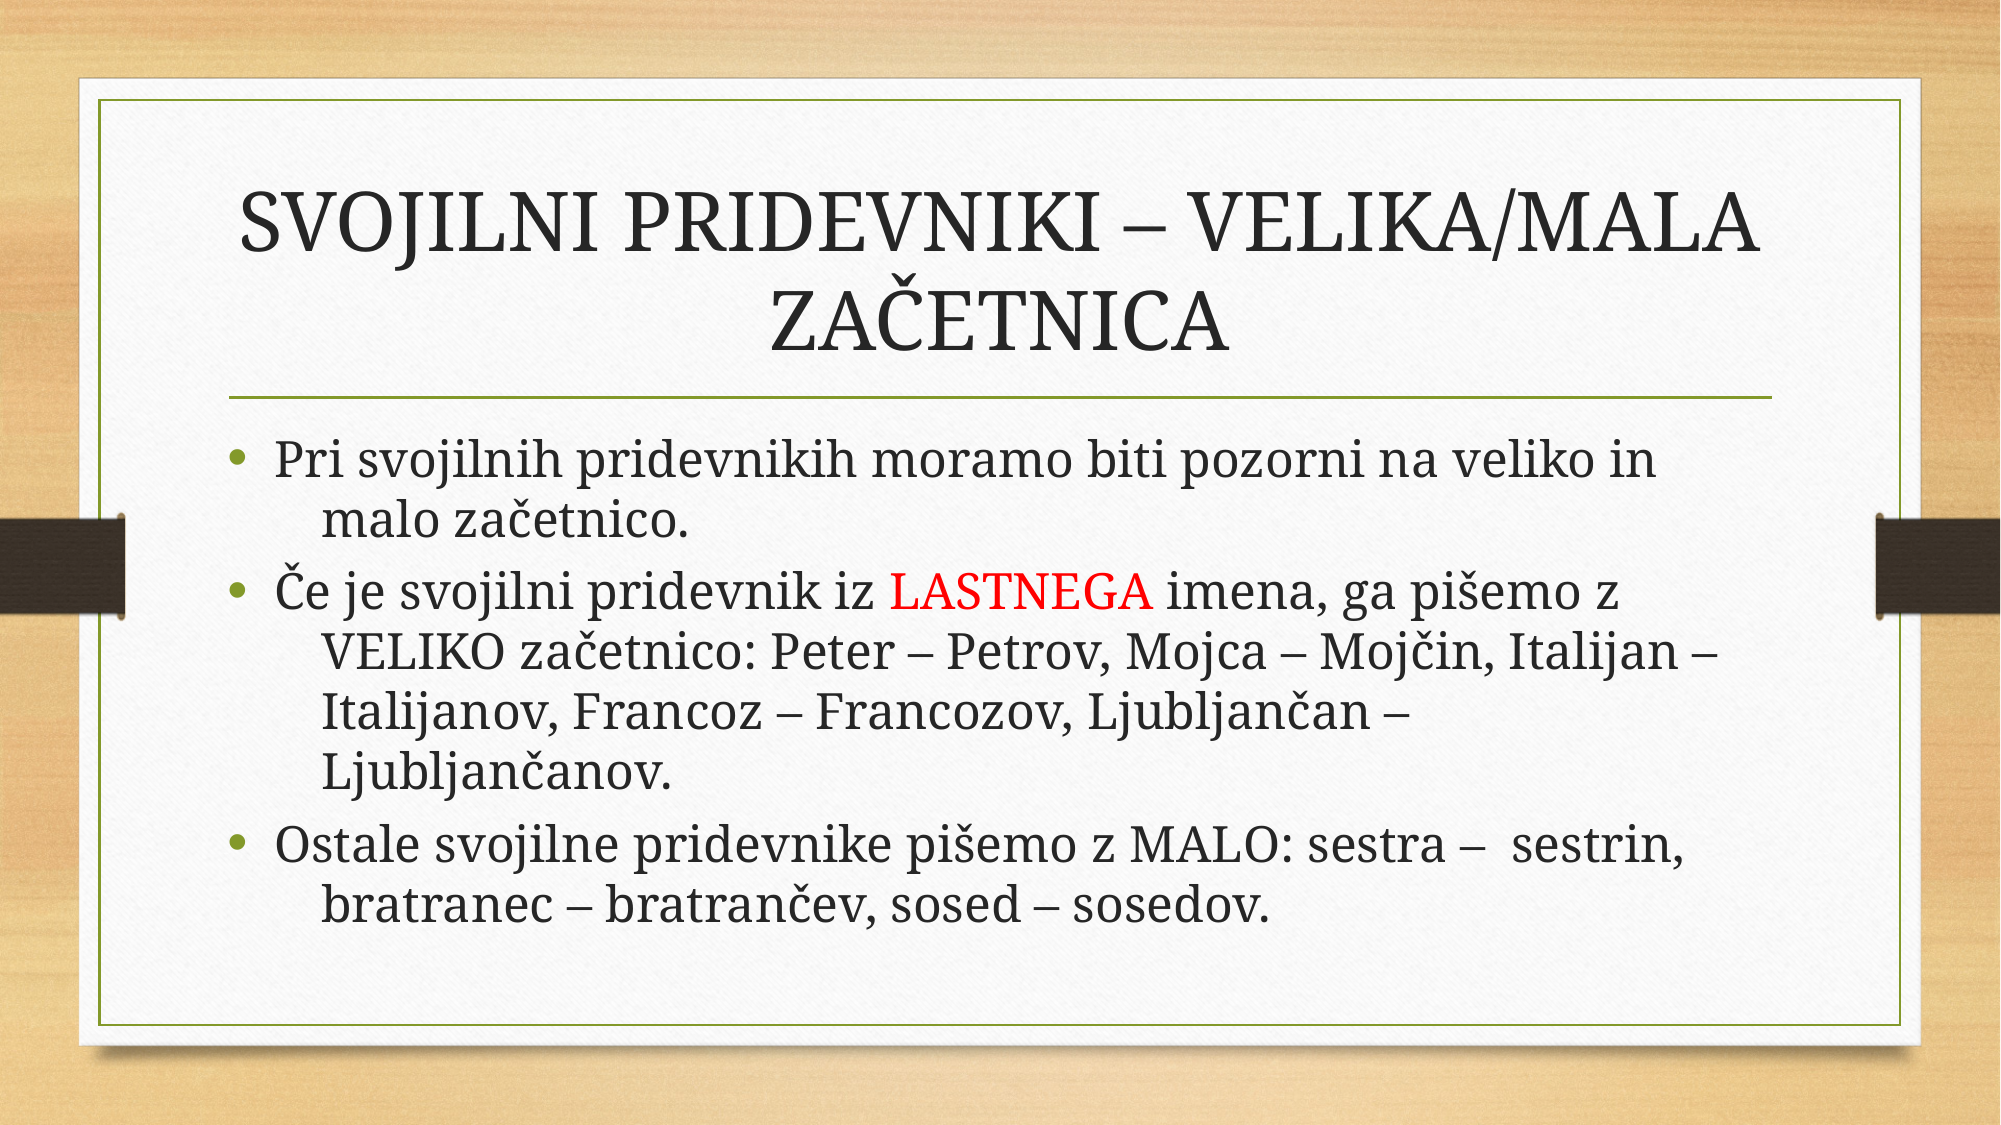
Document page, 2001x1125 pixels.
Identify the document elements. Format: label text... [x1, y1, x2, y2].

list Pri svojilnih pridevnikih moramo biti pozorni na veliko in malo začetnico. Če je svojilni pridevnik iz LASTNEGA imena, ga pišemo z VELIKO začetnico: Peter – Petrov, Mojca – Mojčin, Italijan – Italijanov, Francoz – Francozov, Ljubljančan – Ljubljančanov. Ostale svojilne pridevnike pišemo z MALO: sestra – sestrin, bratranec – bratrančev, sosed – sosedov. [212, 419, 1788, 964]
title SVOJILNI PRIDEVNIKI – VELIKA/MALA ZAČETNICA [212, 161, 1788, 376]
